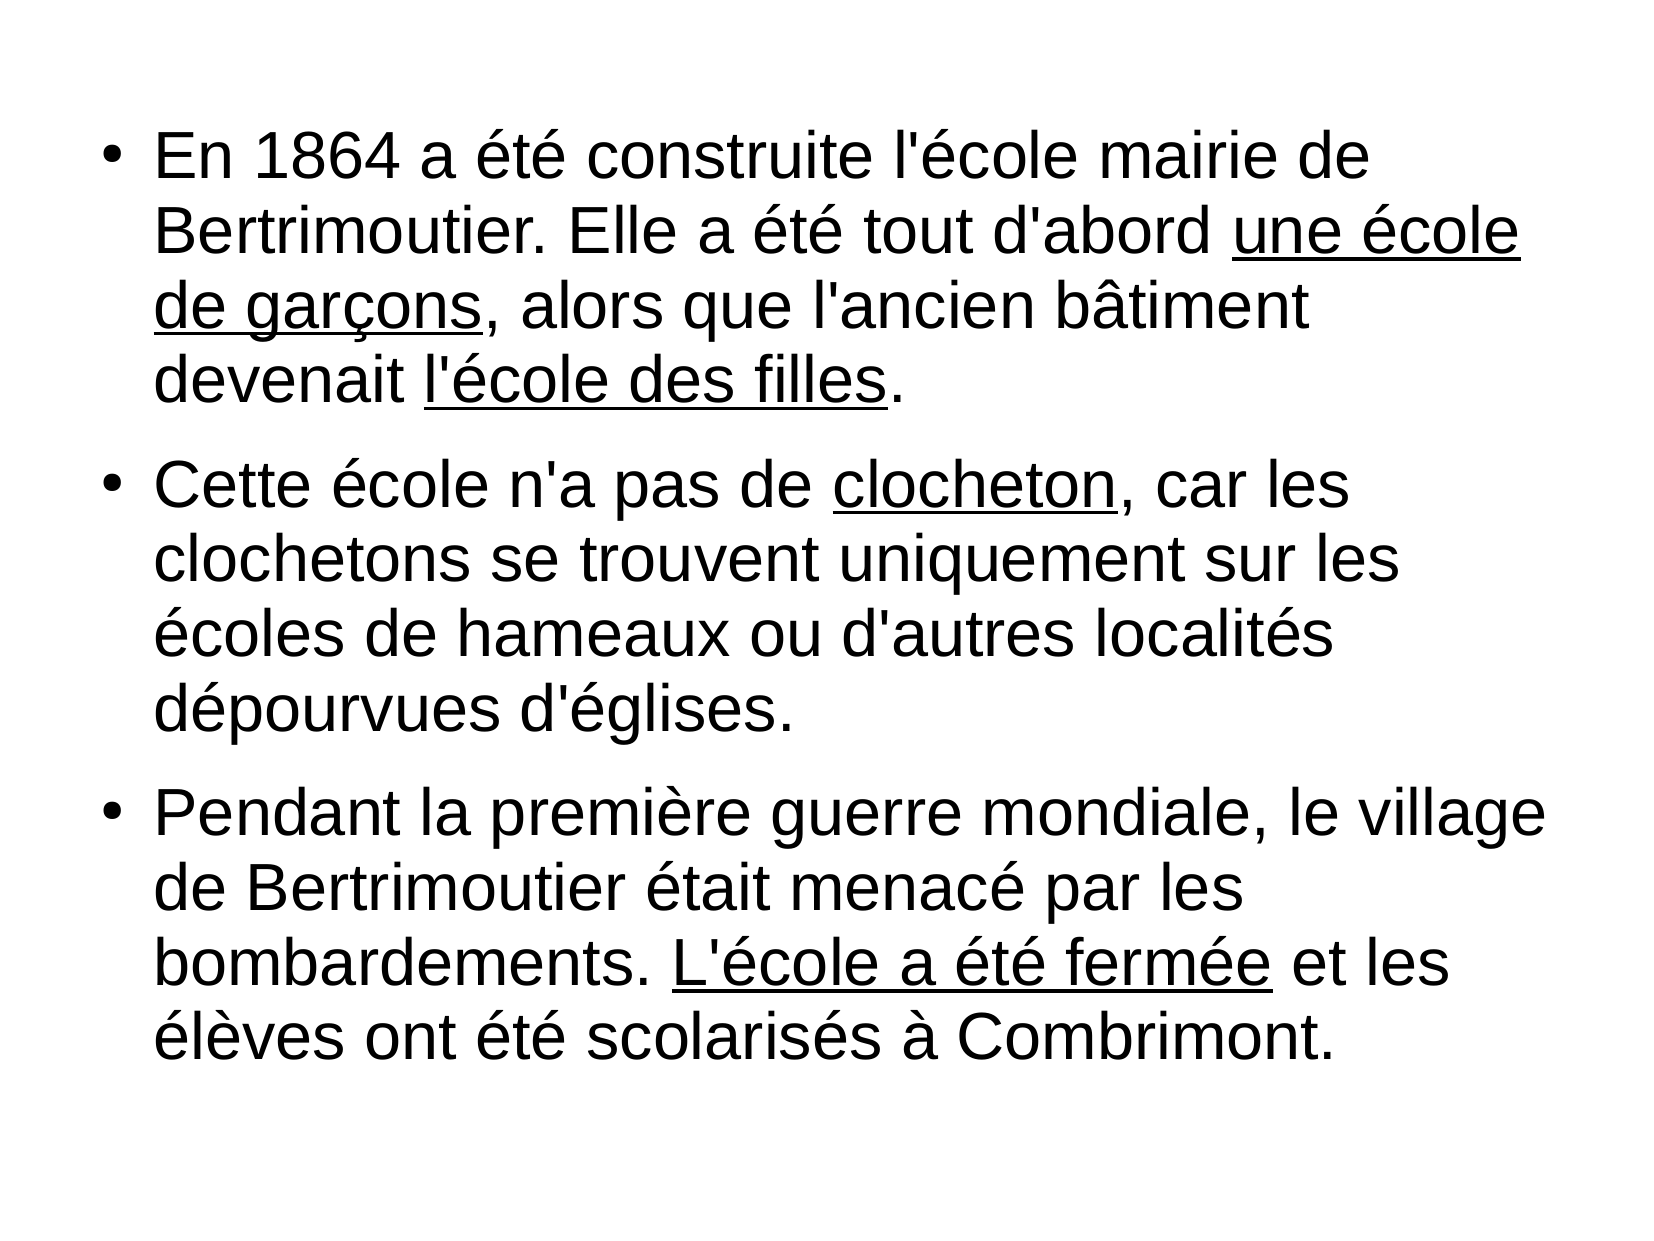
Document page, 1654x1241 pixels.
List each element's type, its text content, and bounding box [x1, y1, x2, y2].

list En 1864 a été construite l'école mairie de Bertrimoutier. Elle a été tout d'abord une école de garçons, alors que l'ancien bâtiment devenait l'école des filles. Cette école n'a pas de clocheton, car les clochetons se trouvent uniquement sur les écoles de hameaux ou d'autres localités dépourvues d'églises. Pendant la première guerre mondiale, le village de Bertrimoutier était menacé par les bombardements. L'école a été fermée et les élèves ont été scolarisés à Combrimont. [82, 118, 1571, 1075]
